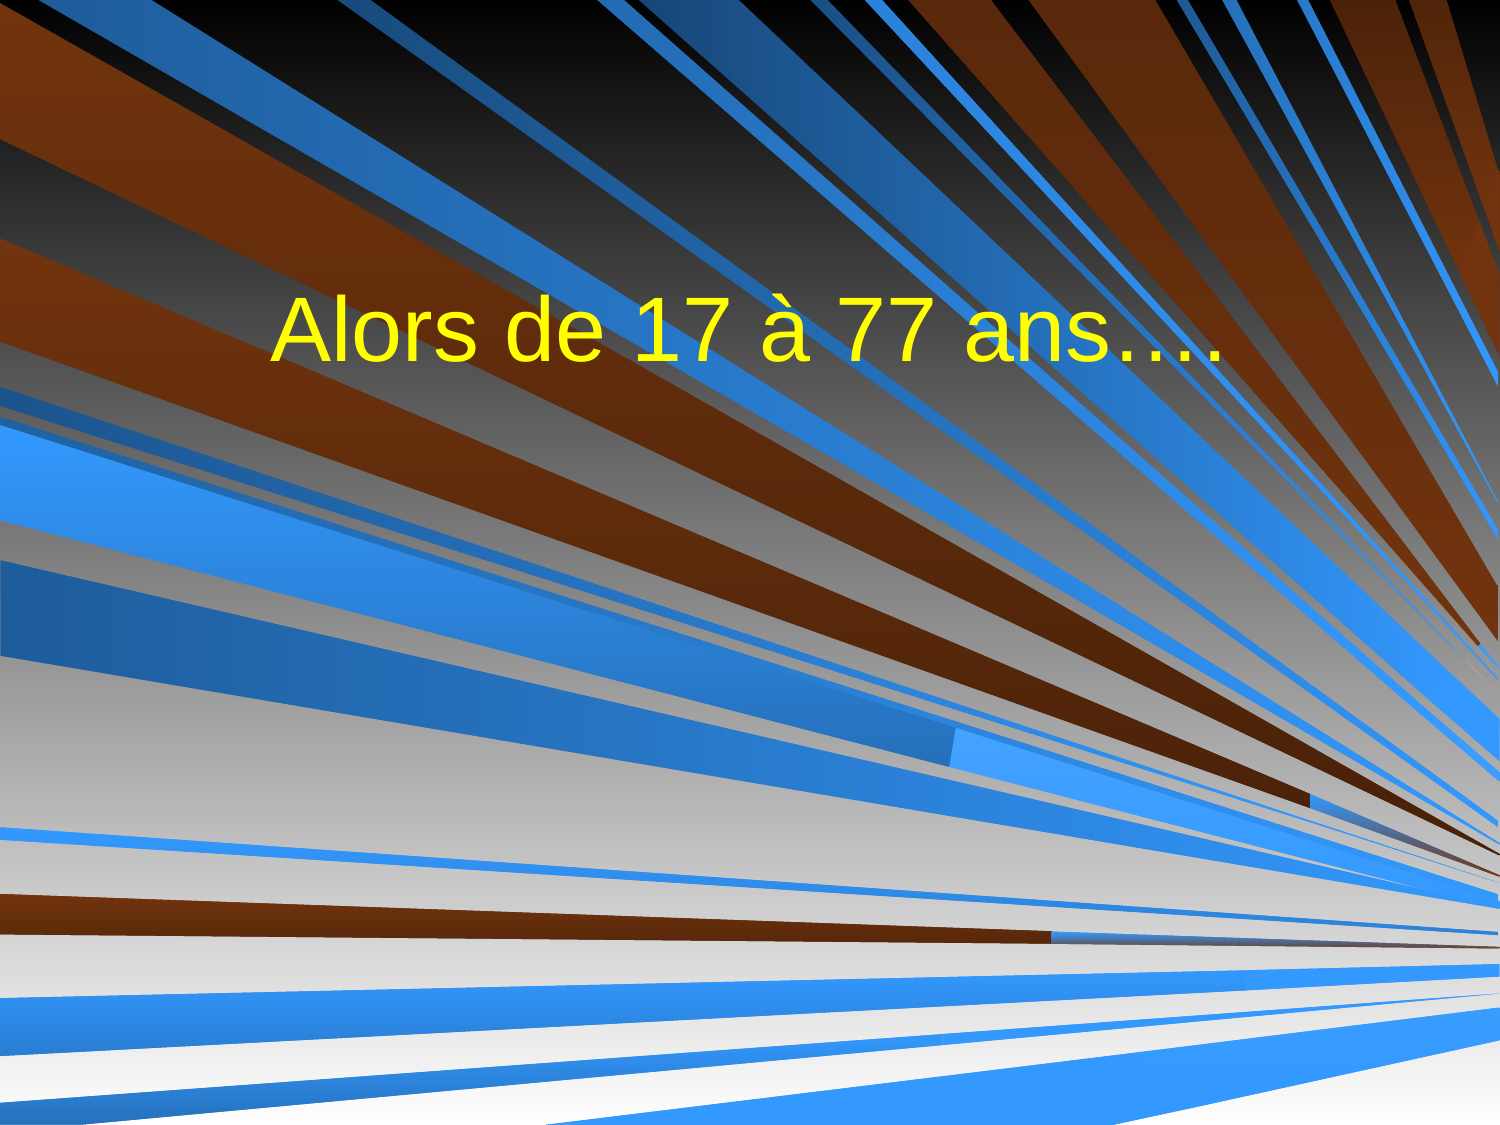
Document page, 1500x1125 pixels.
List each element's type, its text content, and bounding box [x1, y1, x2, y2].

subtitle [225, 637, 1275, 925]
title Alors de 17 à 77 ans…. [75, 262, 1425, 563]
